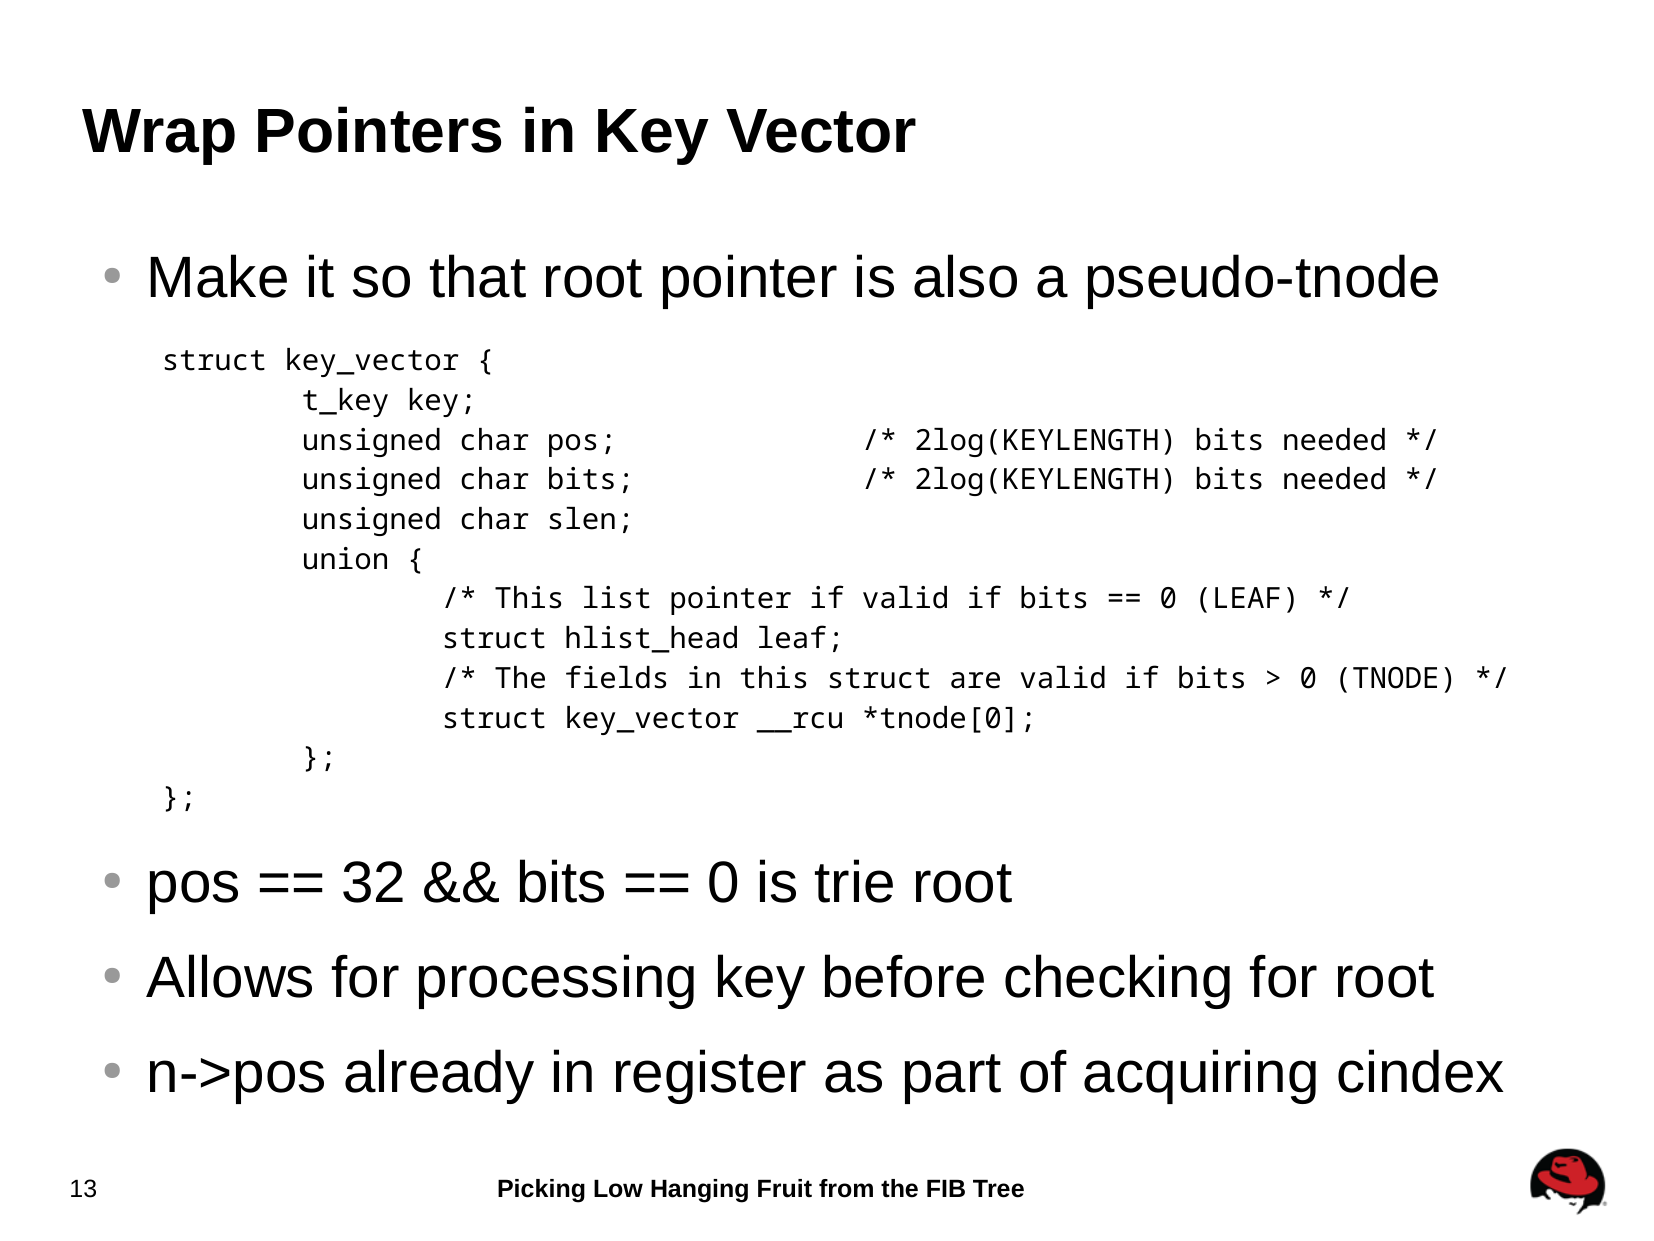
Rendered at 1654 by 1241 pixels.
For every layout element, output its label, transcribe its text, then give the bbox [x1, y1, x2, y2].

list Make it so that root pointer is also a pseudo-tnode struct key_vector { t_key key; unsigned char pos; /* 2log(KEYLENGTH) bits needed */ unsigned char bits; /* 2log(KEYLENGTH) bits needed */ unsigned char slen; union { /* This list pointer if valid if bits == 0 (LEAF) */ struct hlist_head leaf; /* The fields in this struct are valid if bits > 0 (TNODE) */ struct key_vector __rcu *tnode[0]; }; }; pos == 32 && bits == 0 is trie root Allows for processing key before checking for root n->pos already in register as part of acquiring cindex [86, 244, 1576, 1090]
title Wrap Pointers in Key Vector [82, 37, 1571, 226]
picture [1529, 1146, 1613, 1224]
